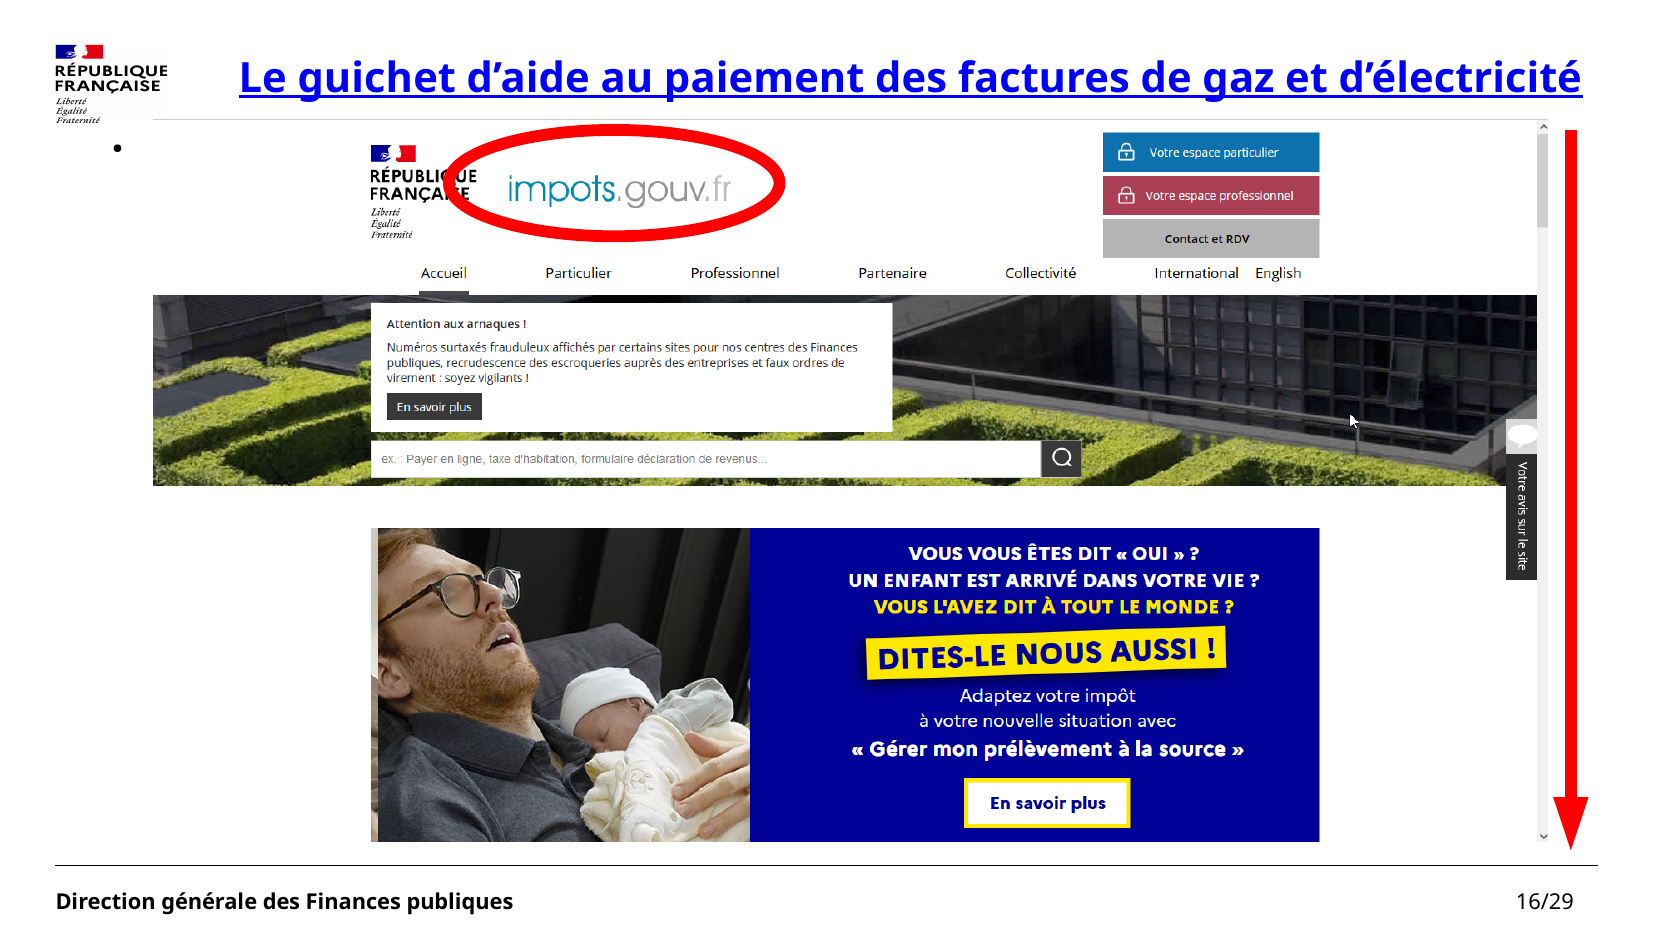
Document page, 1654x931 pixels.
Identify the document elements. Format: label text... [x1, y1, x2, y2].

picture [153, 118, 1548, 842]
list Le guichet d’aide au paiement des factures de gaz et d’électricité [38, 47, 1583, 189]
list Un simulateur accessible sur impots.gouv.fr : [94, 129, 1619, 863]
text_box [448, 129, 780, 237]
